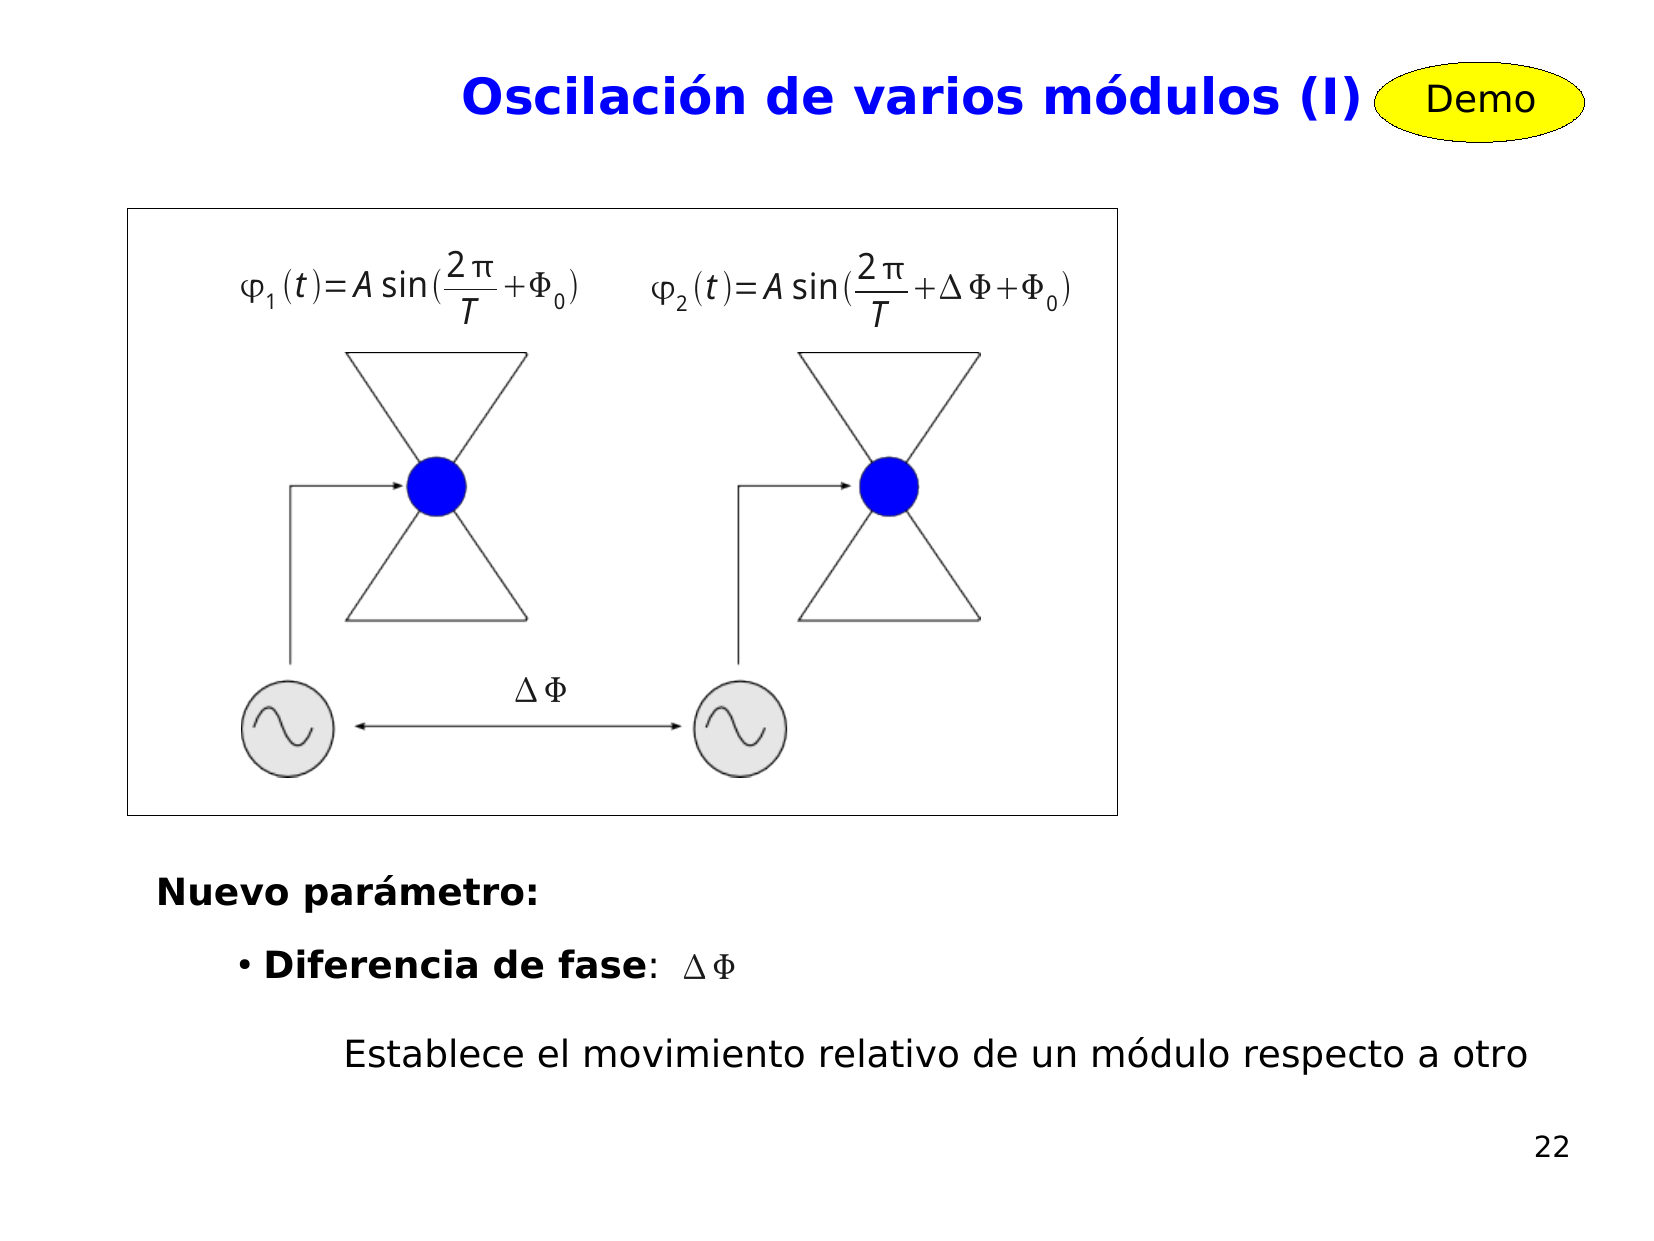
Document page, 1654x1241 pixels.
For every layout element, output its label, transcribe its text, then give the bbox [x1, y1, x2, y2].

chart [231, 243, 587, 334]
chart [506, 668, 576, 711]
text_box [1416, 62, 1543, 70]
text_box Demo [1410, 70, 1552, 129]
text_box Oscilación de varios módulos (I) [446, 60, 1379, 134]
chart [674, 945, 744, 988]
text_box Establece el movimiento relativo de un módulo respecto a otro [328, 1025, 1545, 1085]
picture [241, 352, 981, 778]
chart [642, 245, 1079, 336]
text_box [1374, 72, 1585, 143]
text_box Nuevo parámetro: [141, 863, 556, 922]
text_box Diferencia de fase: [223, 936, 676, 995]
